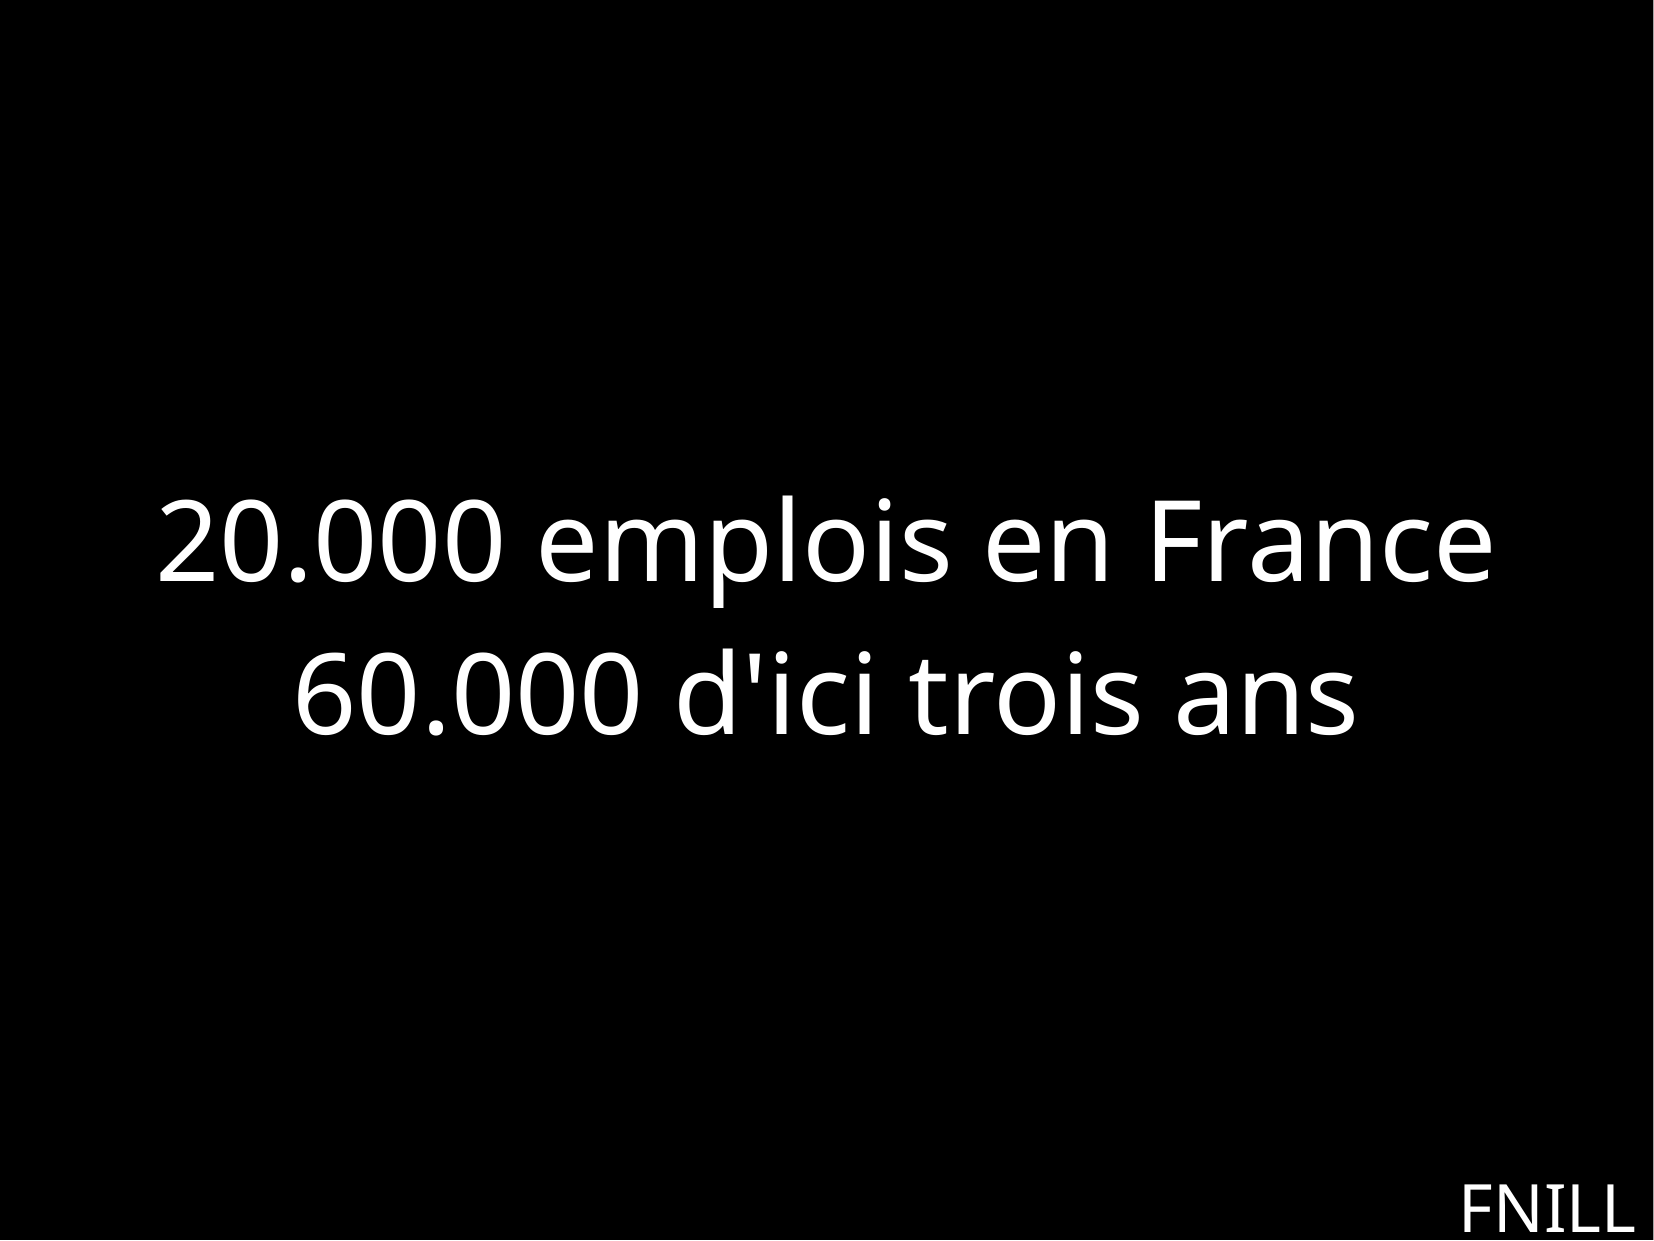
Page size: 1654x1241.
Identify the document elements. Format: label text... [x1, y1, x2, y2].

title 20.000 emplois en France 60.000 d'ici trois ans [82, 56, 1571, 1172]
text_box FNILL [1364, 1153, 1652, 1241]
